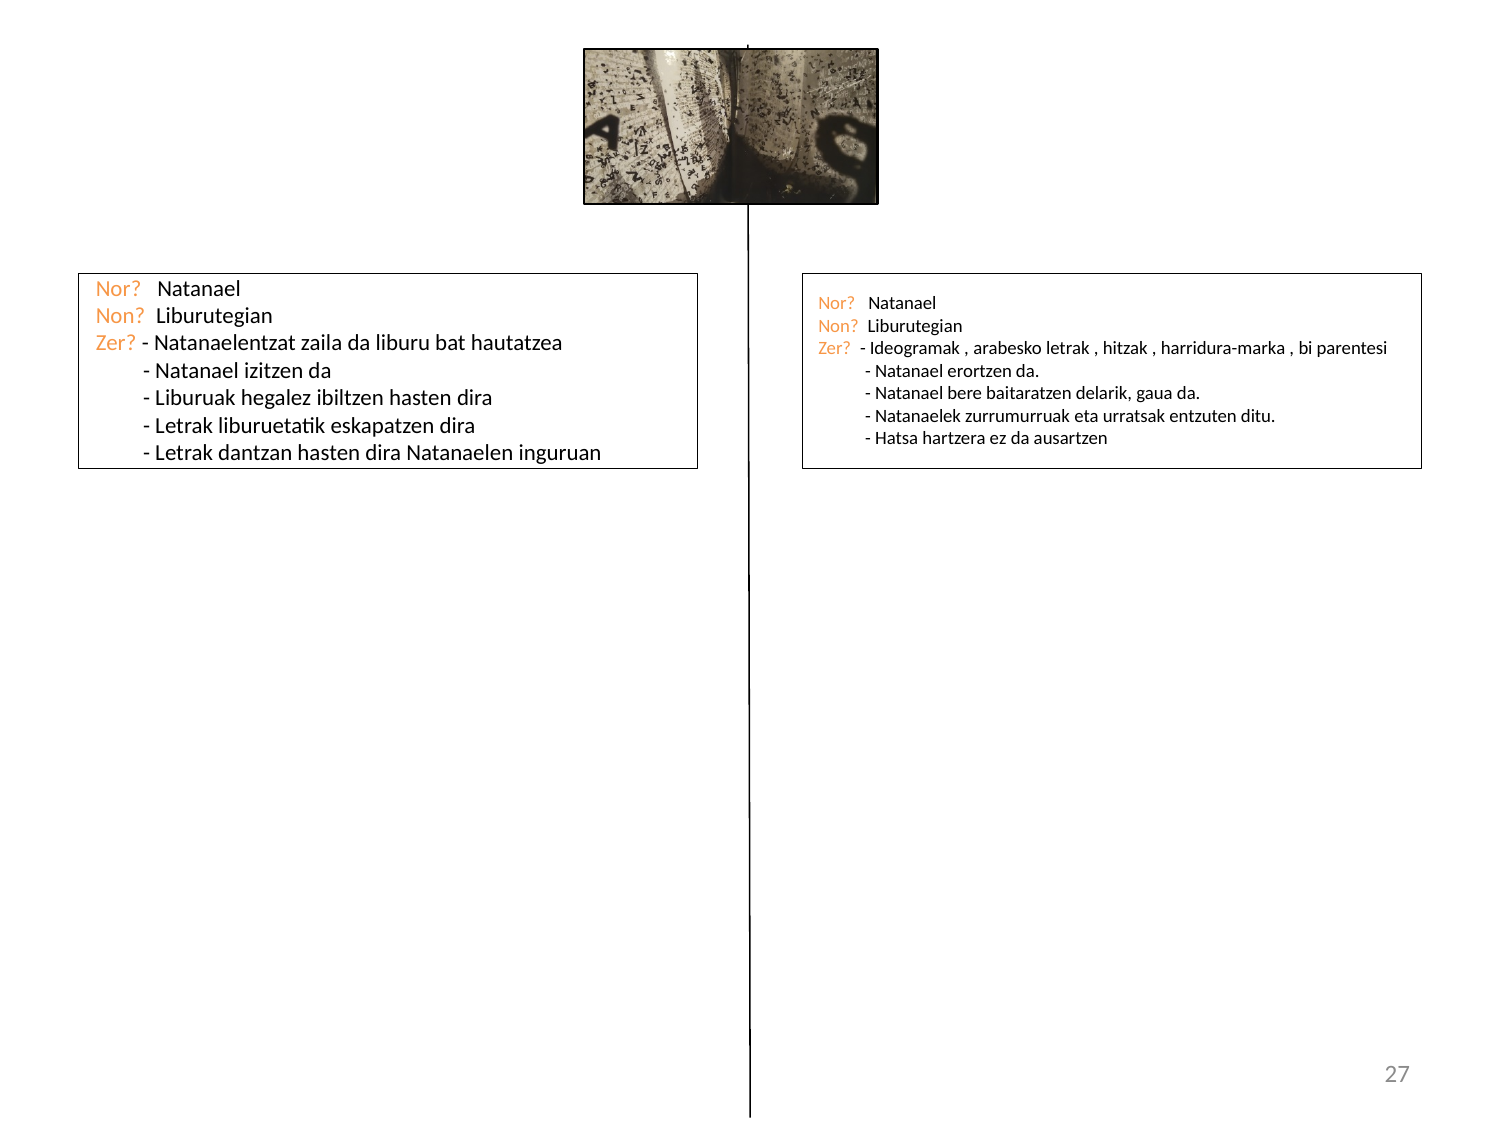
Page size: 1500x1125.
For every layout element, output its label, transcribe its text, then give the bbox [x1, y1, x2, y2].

picture [584, 49, 877, 204]
text_box Nor? Natanael Non? Liburutegian Zer? - Ideogramak , arabesko letrak , hitzak , harridura-marka , bi parentesi - Natanael erortzen da. - Natanael bere baitaratzen delarik, gaua da. - Natanaelek zurrumurruak eta urratsak entzuten ditu. - Hatsa hartzera ez da ausartzen [803, 283, 1436, 456]
slide_number <numéro> [1074, 1042, 1425, 1103]
text_box Nor? Natanael Non? Liburutegian Zer? - Natanaelentzat zaila da liburu bat hautatzea - Natanael izitzen da - Liburuak hegalez ibiltzen hasten dira - Letrak liburuetatik eskapatzen dira - Letrak dantzan hasten dira Natanaelen inguruan [81, 265, 618, 473]
